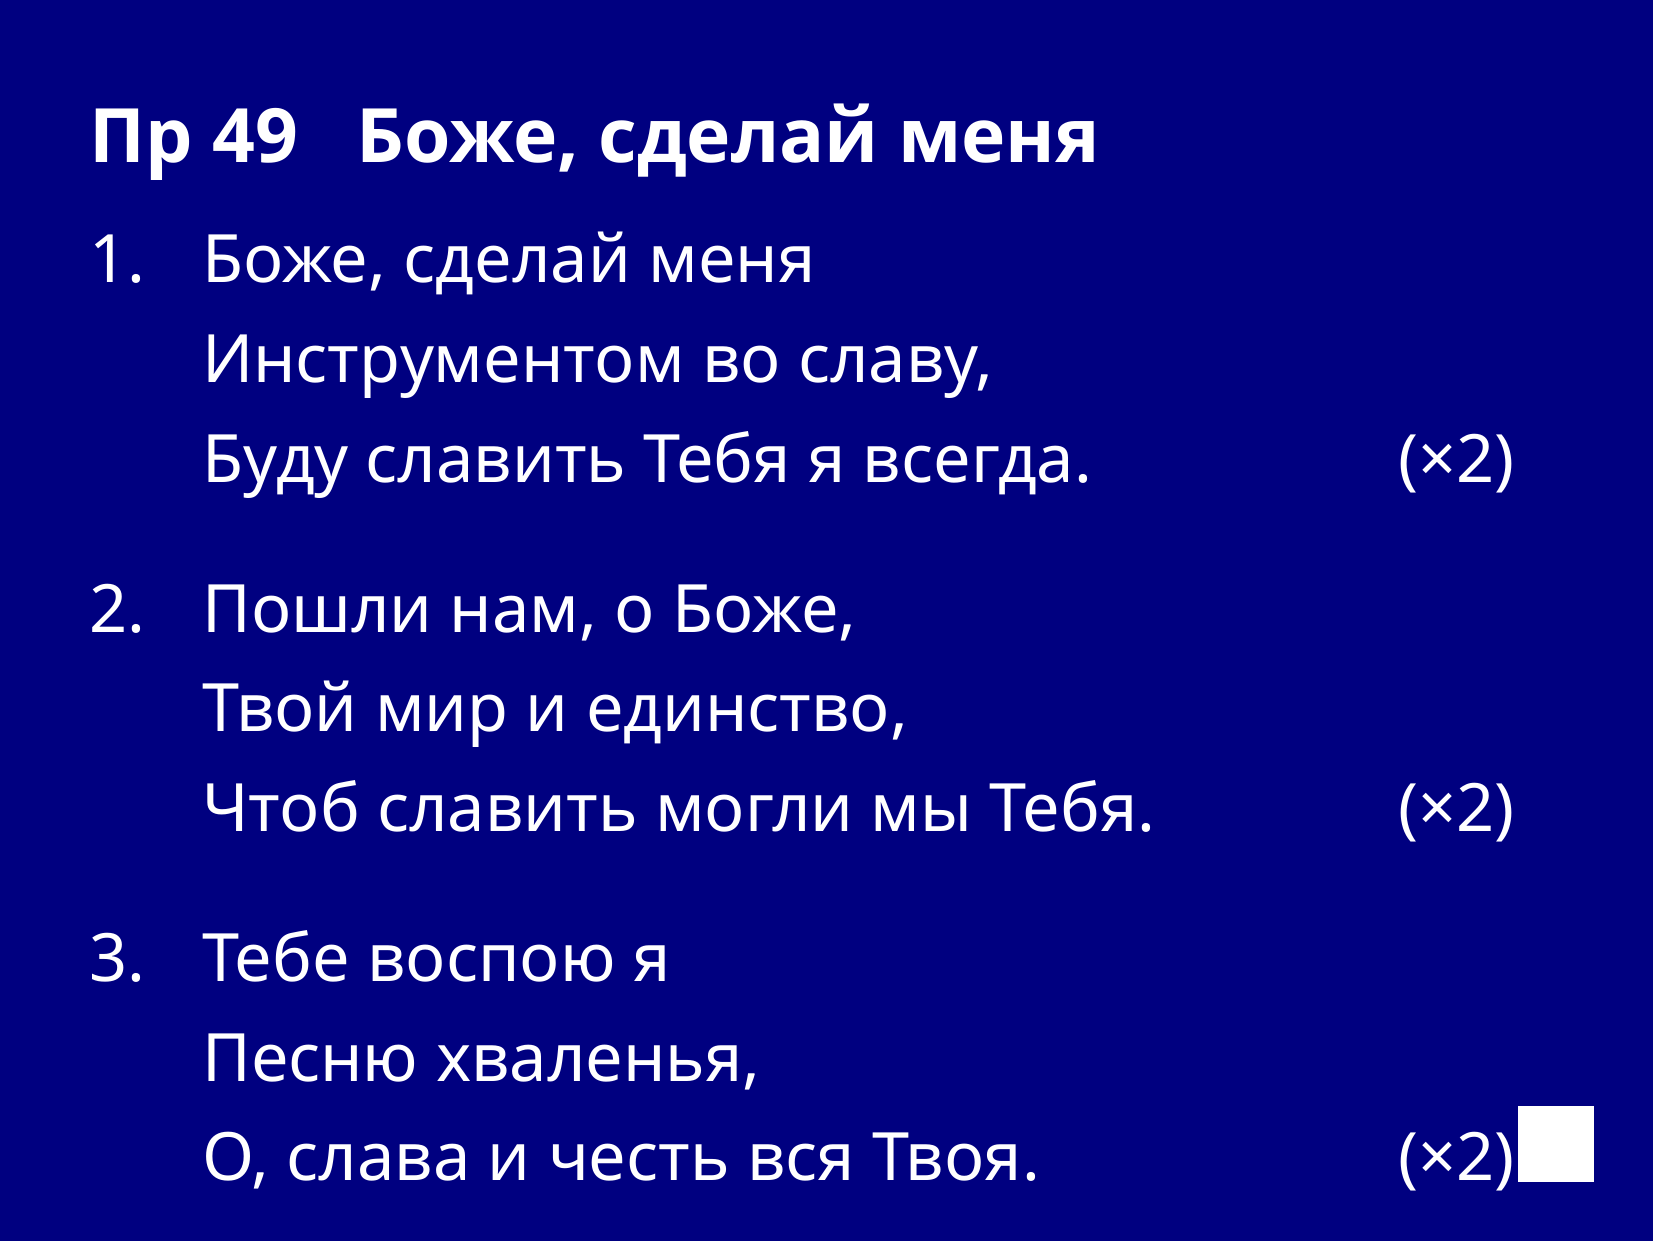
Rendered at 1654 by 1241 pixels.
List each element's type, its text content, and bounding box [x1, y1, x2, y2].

text_box 1. Боже, сделай меня Инструментом во славу, Буду славить Тебя я всегда. (×2) 2. Пошли нам, о Боже, Твой мир и единство, Чтоб славить могли мы Тебя. (×2) 3. Тебе воспою я Песню хваленья, О, слава и честь вся Твоя. (×2) [75, 188, 1576, 1163]
text_box Пр 49 Боже, сделай меня [75, 75, 1576, 188]
text_box [1518, 1106, 1594, 1182]
